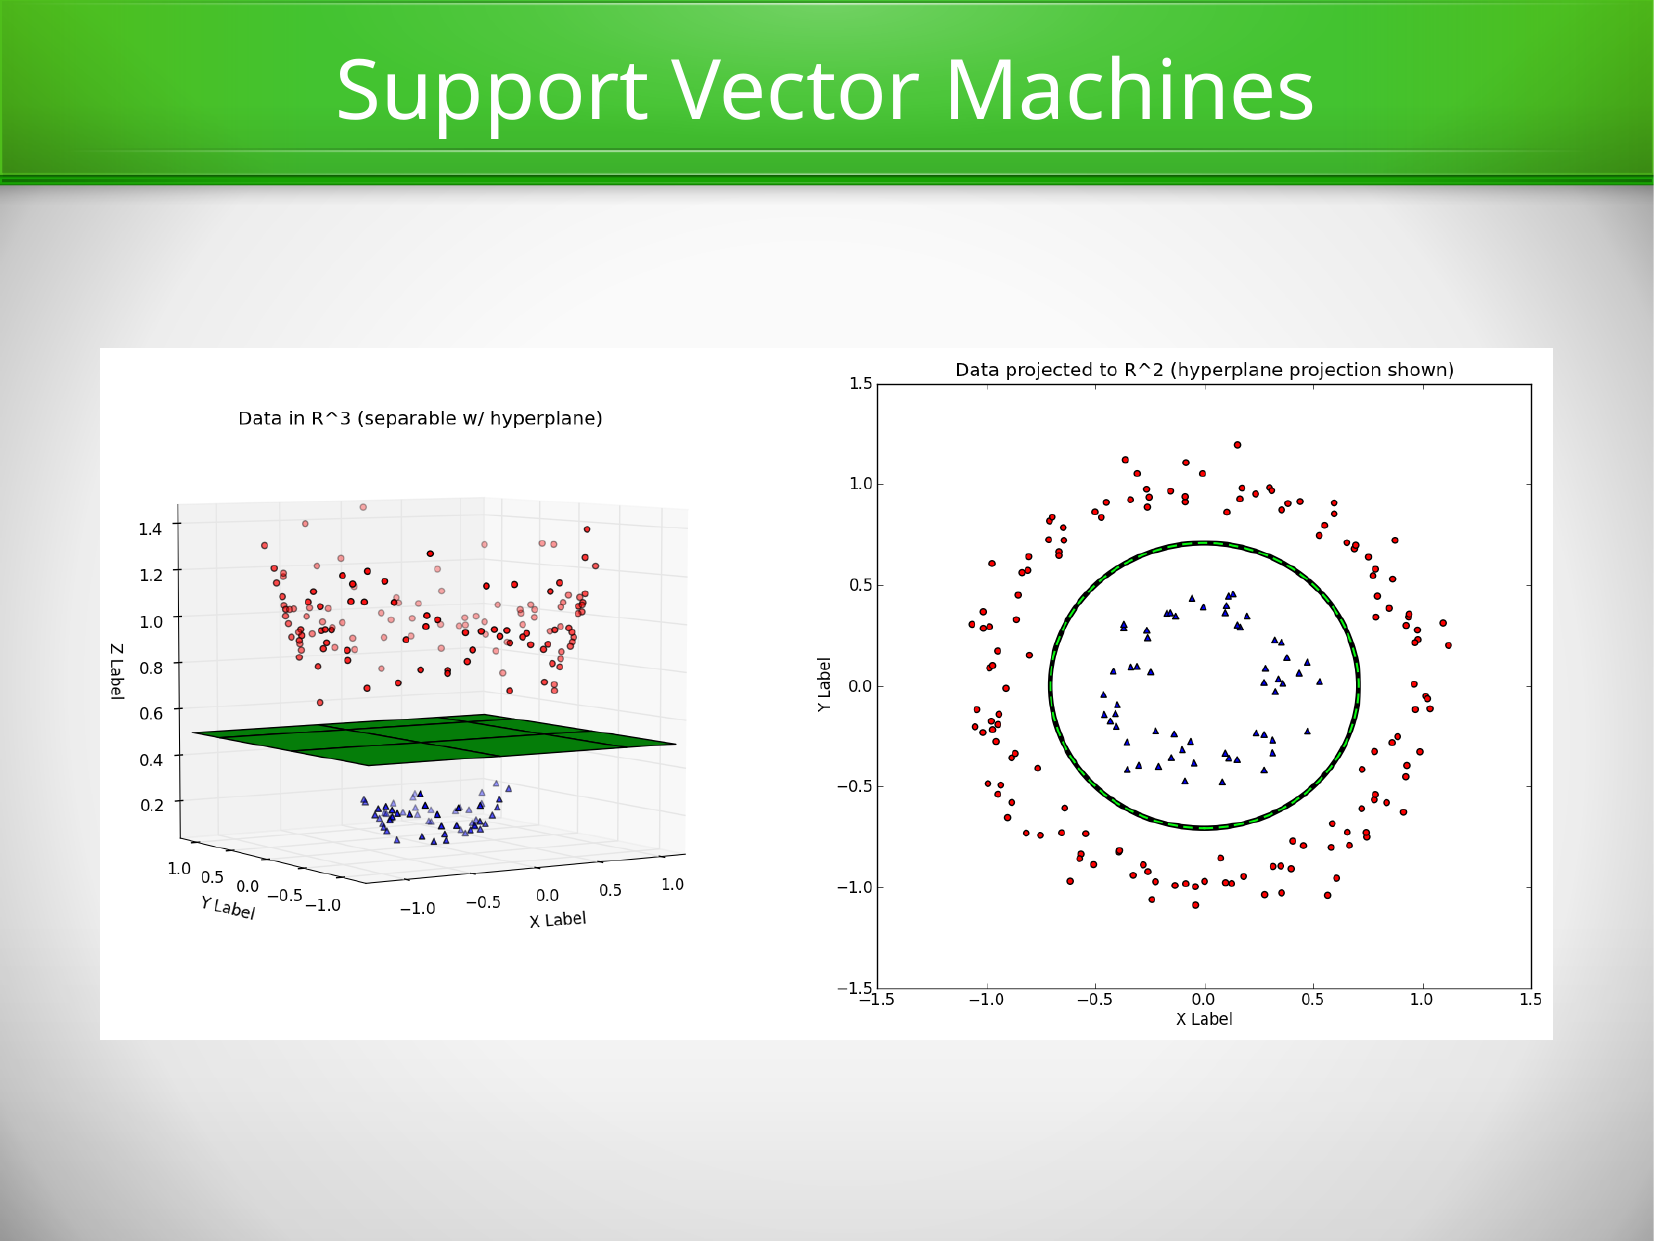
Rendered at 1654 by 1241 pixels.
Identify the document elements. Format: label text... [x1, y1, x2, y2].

text_box [82, 259, 1570, 721]
picture [0, 0, 1654, 1241]
title Support Vector Machines [82, 17, 1571, 166]
